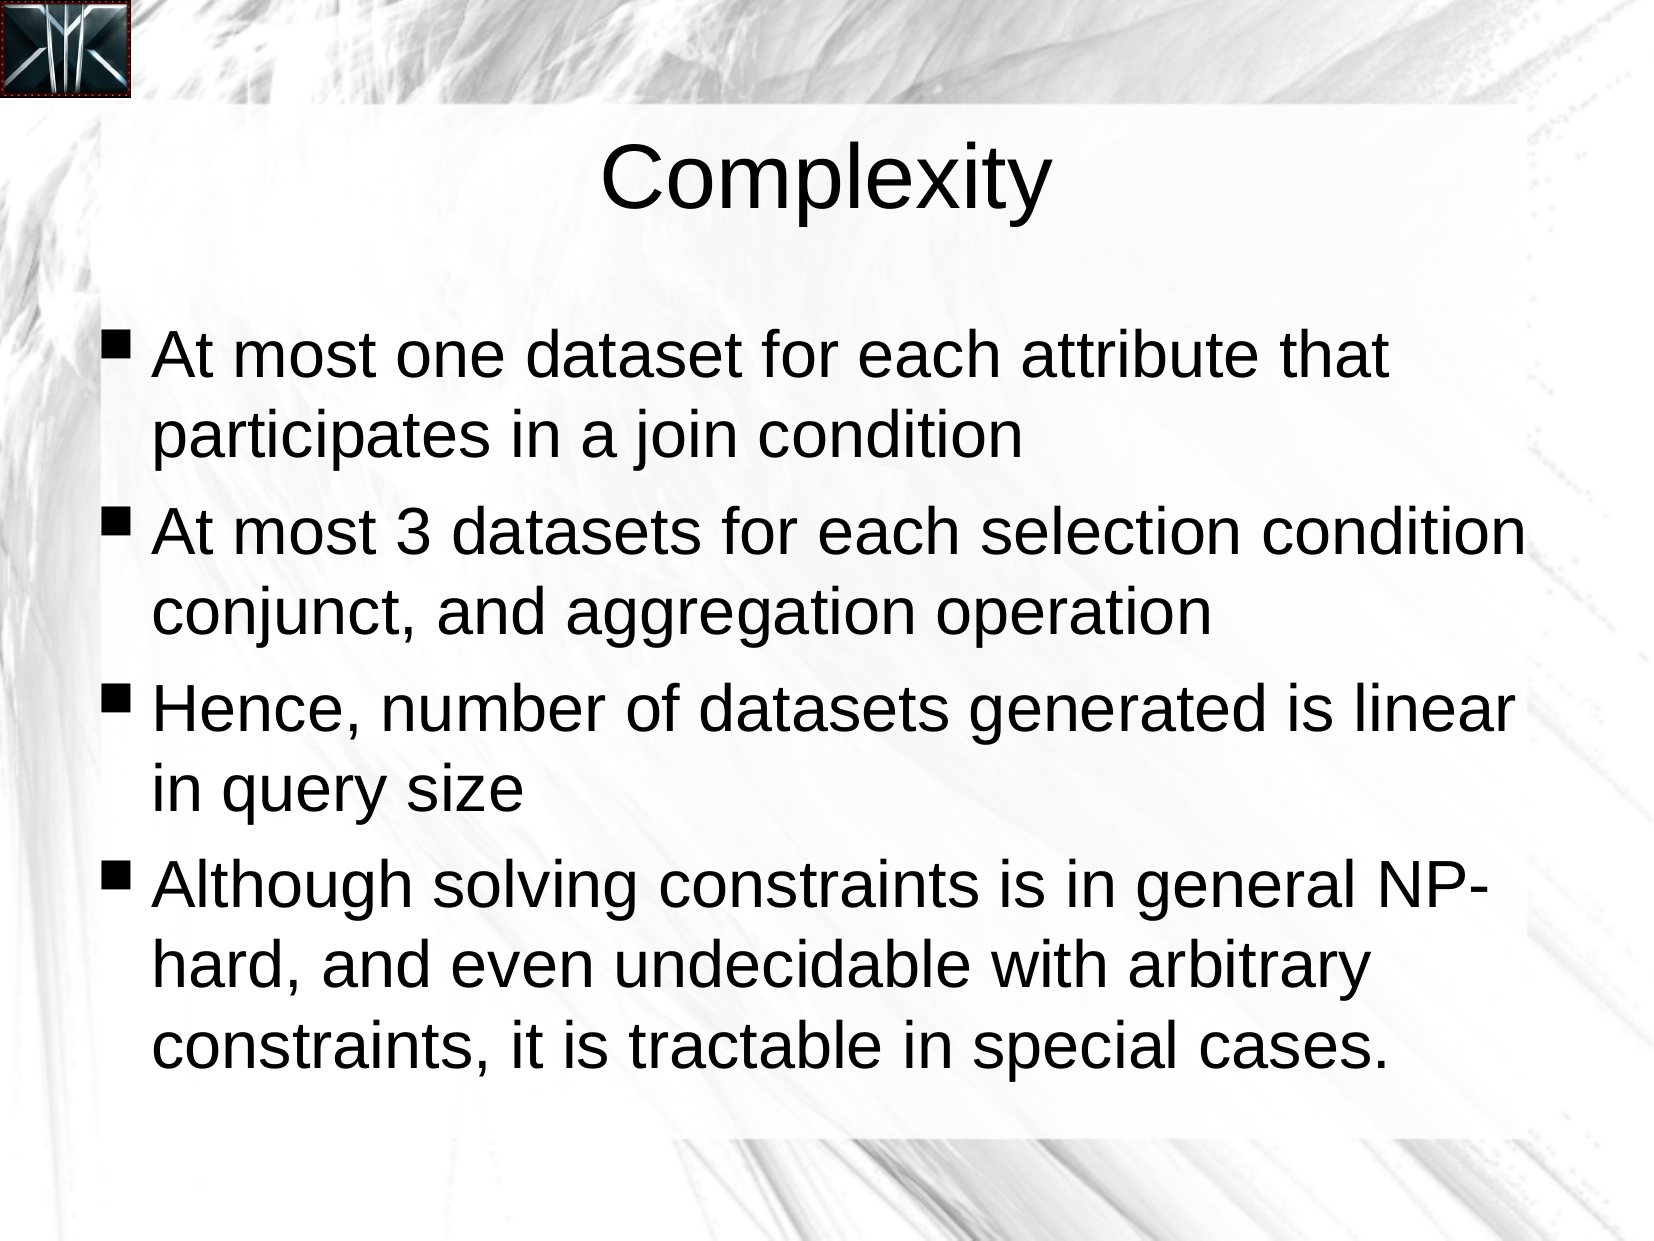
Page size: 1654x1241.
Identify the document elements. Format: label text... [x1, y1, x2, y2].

list At most one dataset for each attribute that participates in a join condition At most 3 datasets for each selection condition conjunct, and aggregation operation Hence, number of datasets generated is linear in query size Although solving constraints is in general NP-hard, and even undecidable with arbitrary constraints, it is tractable in special cases. [82, 303, 1571, 1130]
title Complexity [82, 82, 1571, 262]
picture [0, 0, 1654, 1241]
